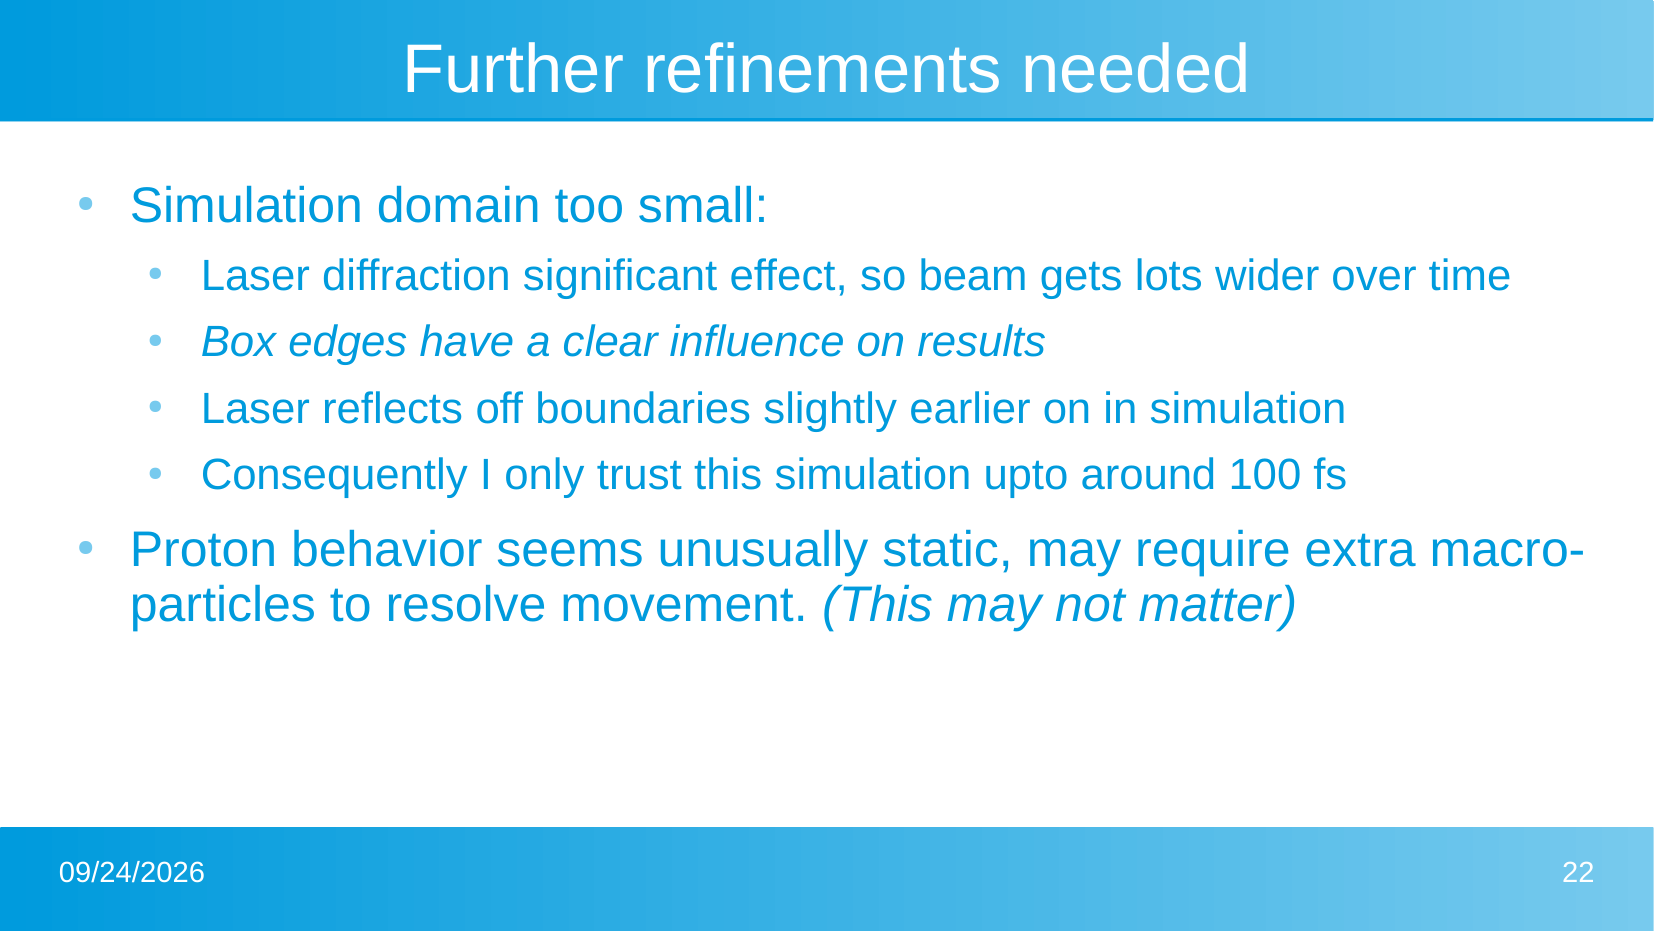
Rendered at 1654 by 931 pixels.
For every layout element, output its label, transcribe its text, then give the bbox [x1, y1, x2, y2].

title Further refinements needed [59, 29, 1595, 108]
list Simulation domain too small: Laser diffraction significant effect, so beam gets lots wider over time Box edges have a clear influence on results Laser reflects off boundaries slightly earlier on in simulation Consequently I only trust this simulation upto around 100 fs Proton behavior seems unusually static, may require extra macro-particles to resolve movement. (This may not matter) [59, 177, 1595, 768]
